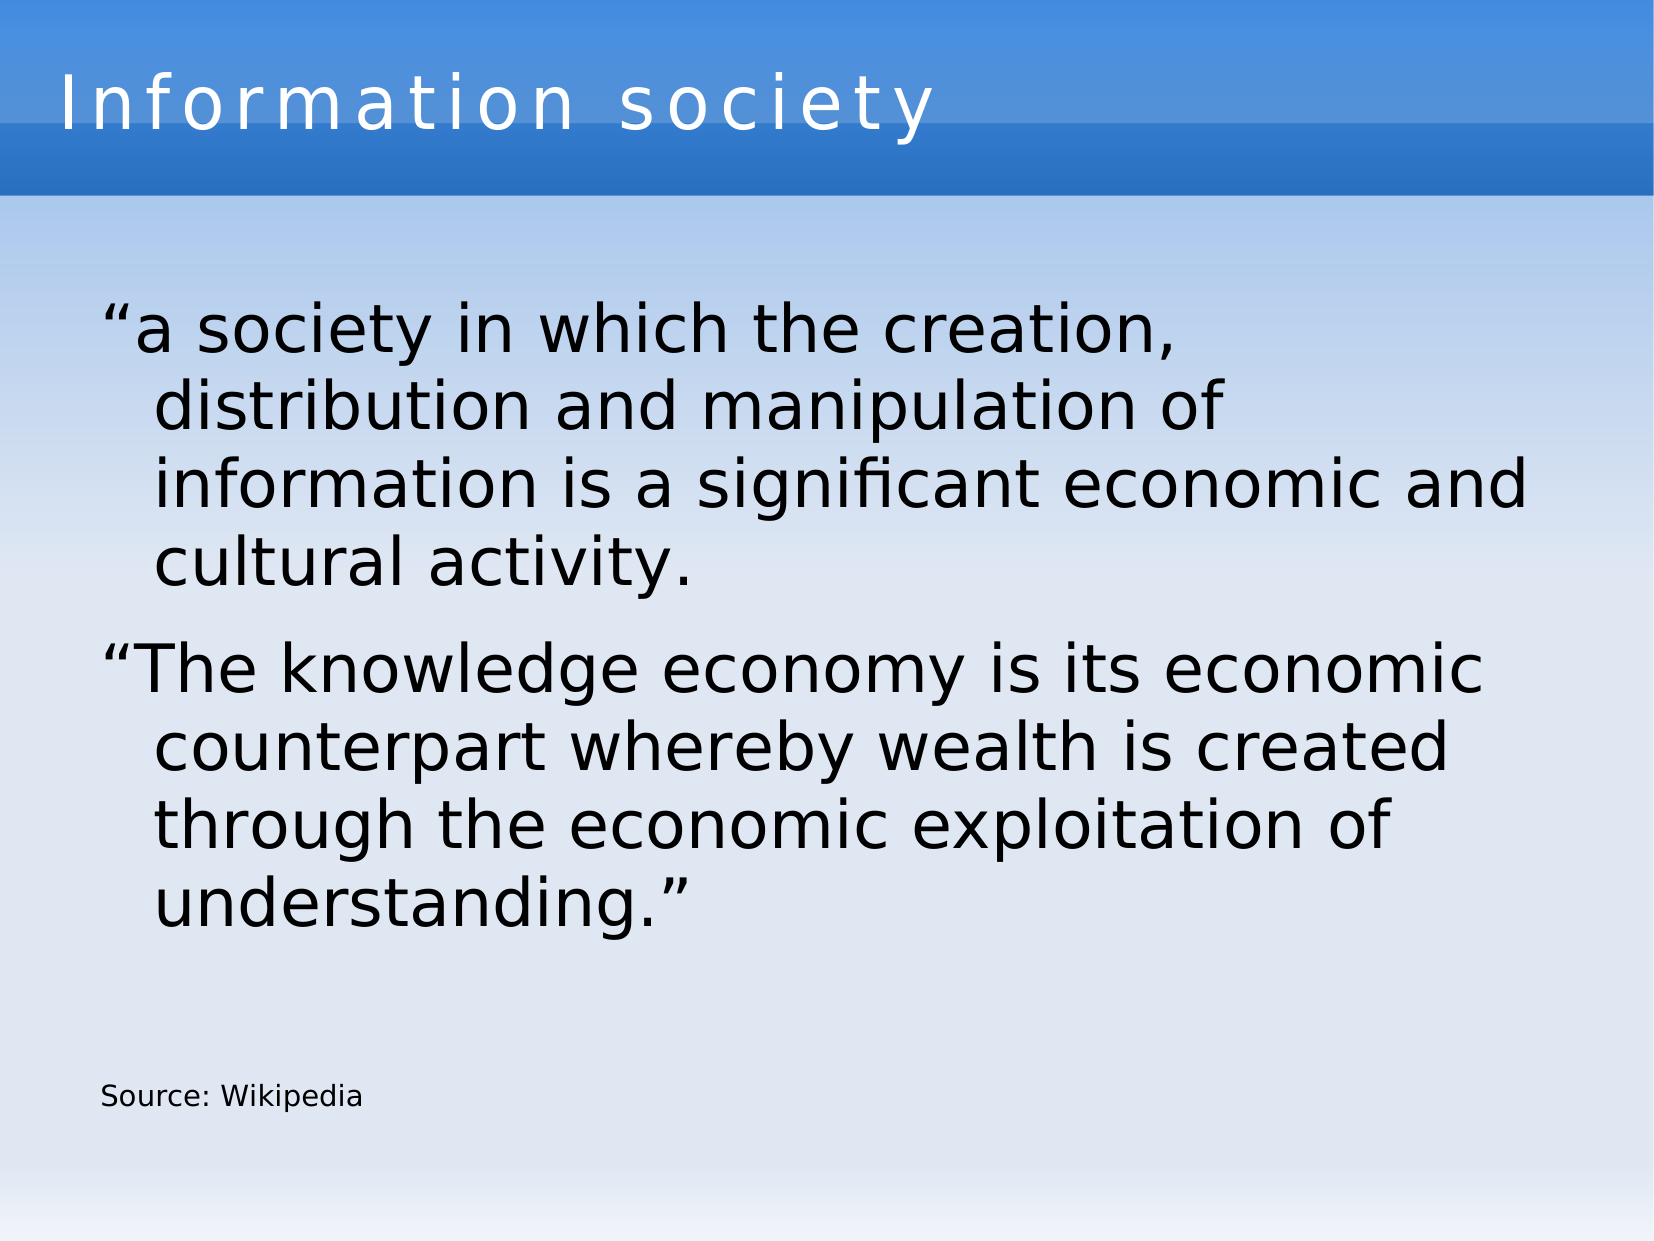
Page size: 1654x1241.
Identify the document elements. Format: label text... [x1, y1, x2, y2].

list “a society in which the creation, distribution and manipulation of information is a significant economic and cultural activity. “The knowledge economy is its economic counterpart whereby wealth is created through the economic exploitation of understanding.” Source: Wikipedia [82, 290, 1571, 1114]
picture [0, 0, 1654, 1241]
title Information society [59, 29, 1270, 178]
